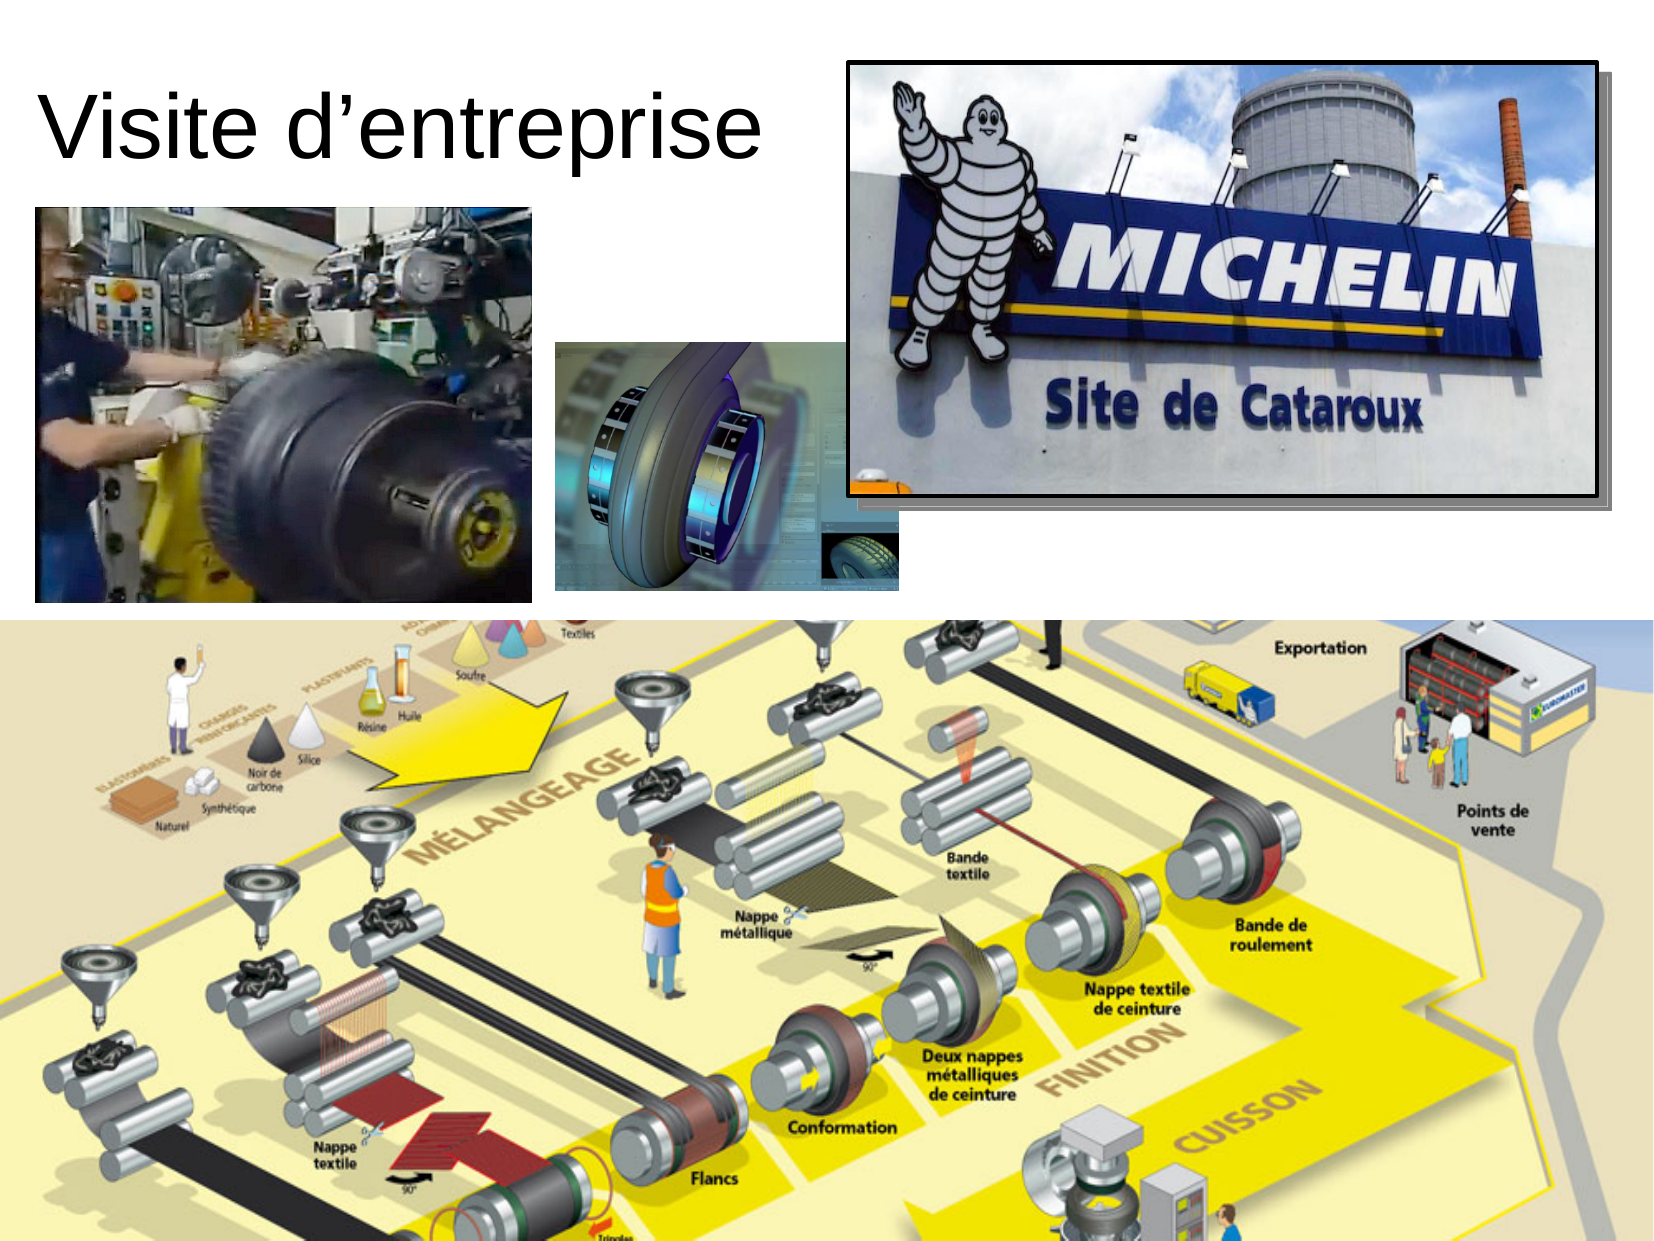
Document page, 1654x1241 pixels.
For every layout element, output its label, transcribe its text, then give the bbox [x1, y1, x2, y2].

picture [0, 620, 1654, 1241]
picture [850, 64, 1595, 494]
picture [35, 206, 532, 603]
title Visite d’entreprise [35, 23, 768, 231]
picture [555, 342, 899, 591]
